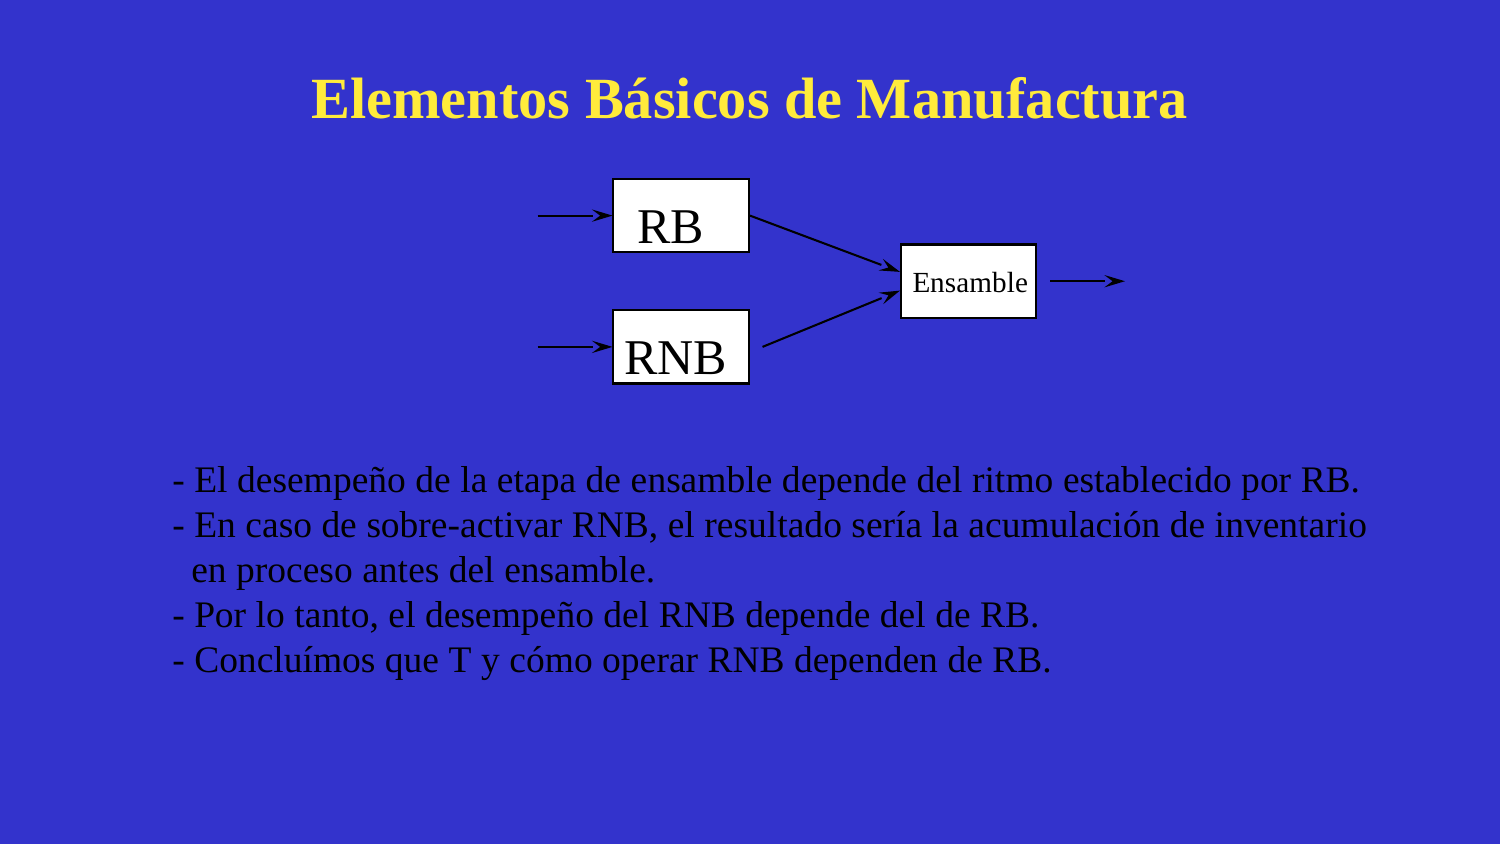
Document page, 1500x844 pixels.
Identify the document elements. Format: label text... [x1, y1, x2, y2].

text_box [613, 310, 749, 384]
text_box [901, 306, 1037, 318]
text_box - El desempeño de la etapa de ensamble depende del ritmo establecido por RB. - En caso de sobre-activar RNB, el resultado sería la acumulación de inventario en proceso antes del ensamble. - Por lo tanto, el desempeño del RNB depende del de RB. - Concluímos que T y cómo operar RNB dependen de RB. [157, 447, 1394, 688]
text_box Ensamble [897, 255, 1044, 306]
text_box [901, 244, 1037, 255]
text_box RB [622, 185, 719, 261]
text_box RNB [609, 316, 743, 392]
title Elementos Básicos de Manufactura [112, 28, 1388, 169]
text_box [613, 178, 749, 253]
